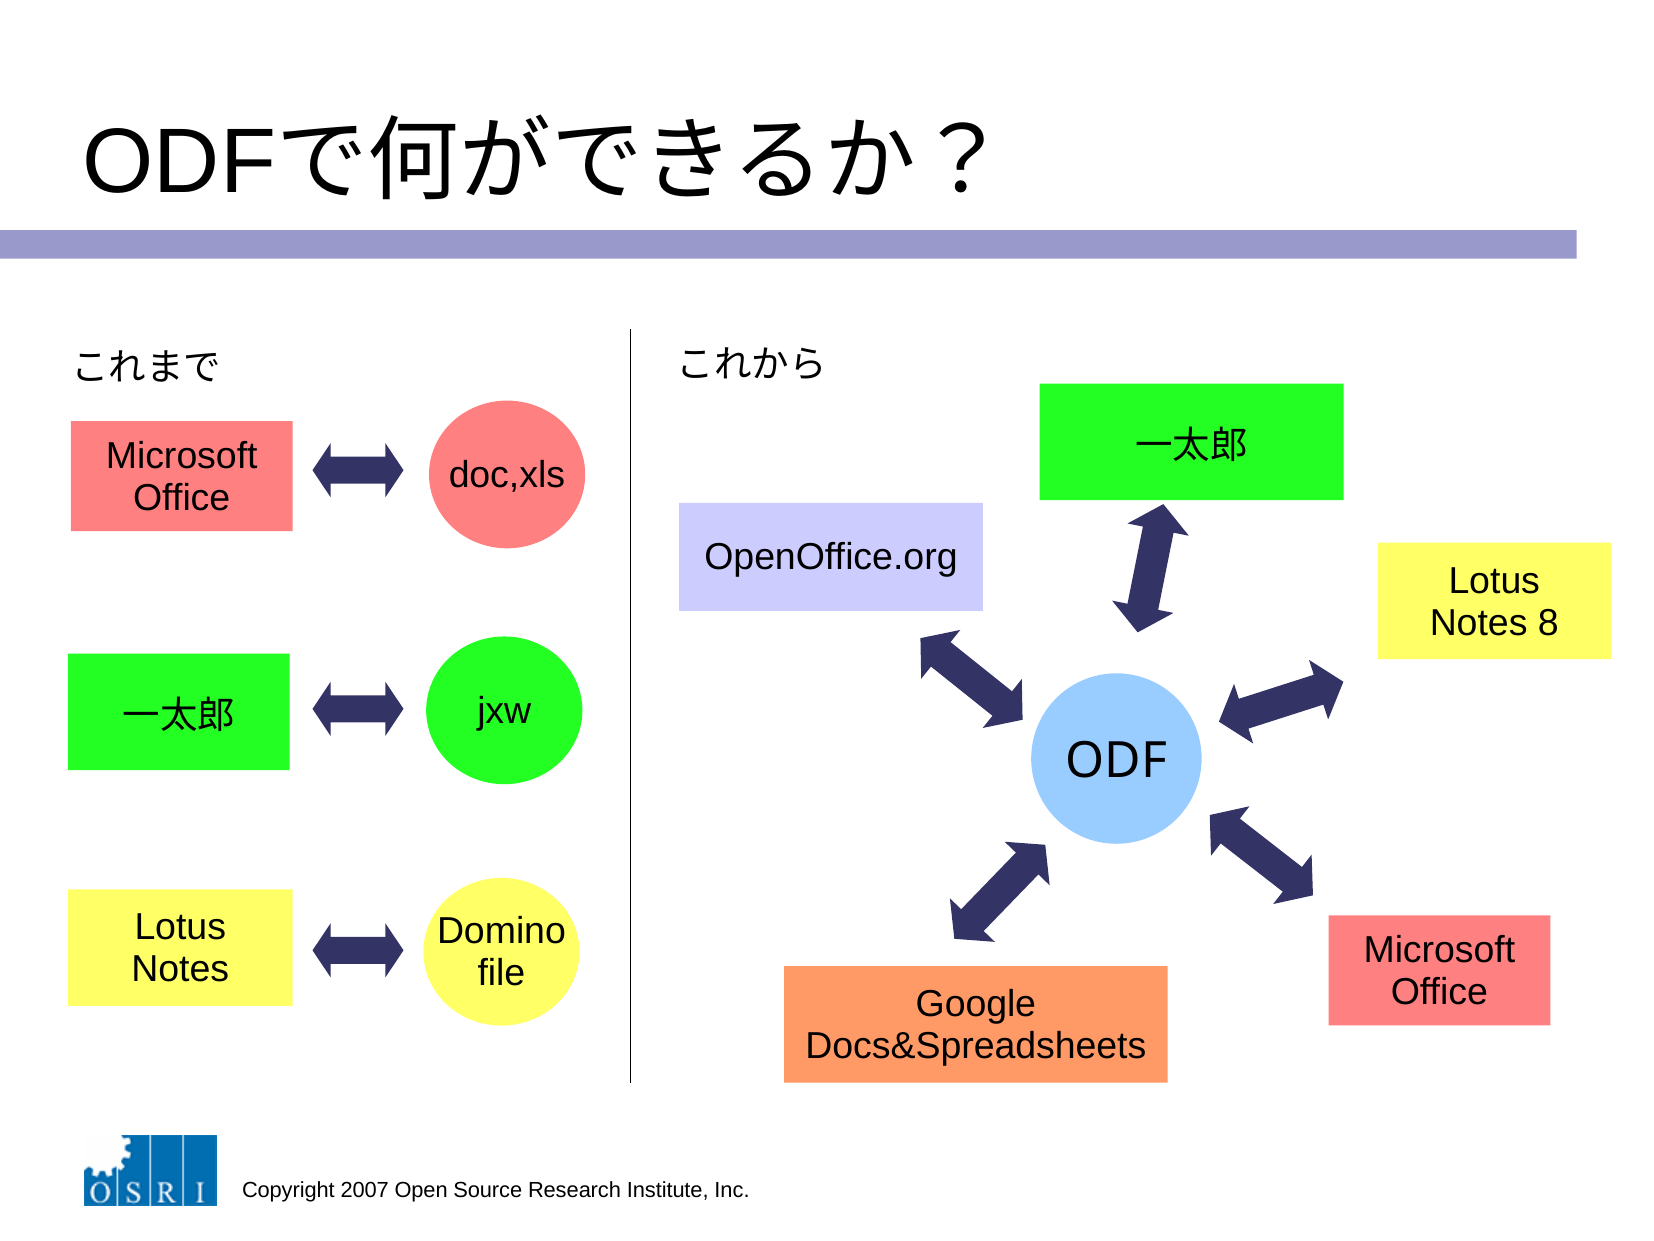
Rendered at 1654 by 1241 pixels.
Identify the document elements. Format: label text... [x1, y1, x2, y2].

title ODFで何ができるか？ [82, 49, 1571, 257]
text_box [312, 443, 404, 498]
text_box これから [661, 326, 826, 382]
text_box Domino file [423, 877, 580, 1026]
text_box [1112, 504, 1189, 633]
text_box OpenOffice.org [679, 502, 983, 611]
text_box 一太郎 [1039, 383, 1344, 501]
text_box Microsoft Office [1328, 915, 1551, 1026]
text_box Google Docs&Spreadsheets [784, 966, 1168, 1083]
picture [84, 1135, 217, 1206]
text_box Lotus Notes 8 [1377, 542, 1611, 660]
text_box [1209, 806, 1313, 905]
text_box 一太郎 [68, 653, 290, 771]
text_box [1218, 659, 1344, 744]
text_box ODF [1031, 673, 1202, 844]
text_box Lotus Notes [68, 889, 293, 1006]
text_box [312, 923, 404, 978]
text_box [949, 841, 1050, 942]
text_box Microsoft Office [70, 421, 293, 532]
text_box [312, 681, 404, 736]
text_box jxw [426, 636, 583, 785]
text_box [920, 629, 1023, 728]
text_box これまで [56, 329, 219, 385]
text_box doc,xls [428, 400, 586, 549]
